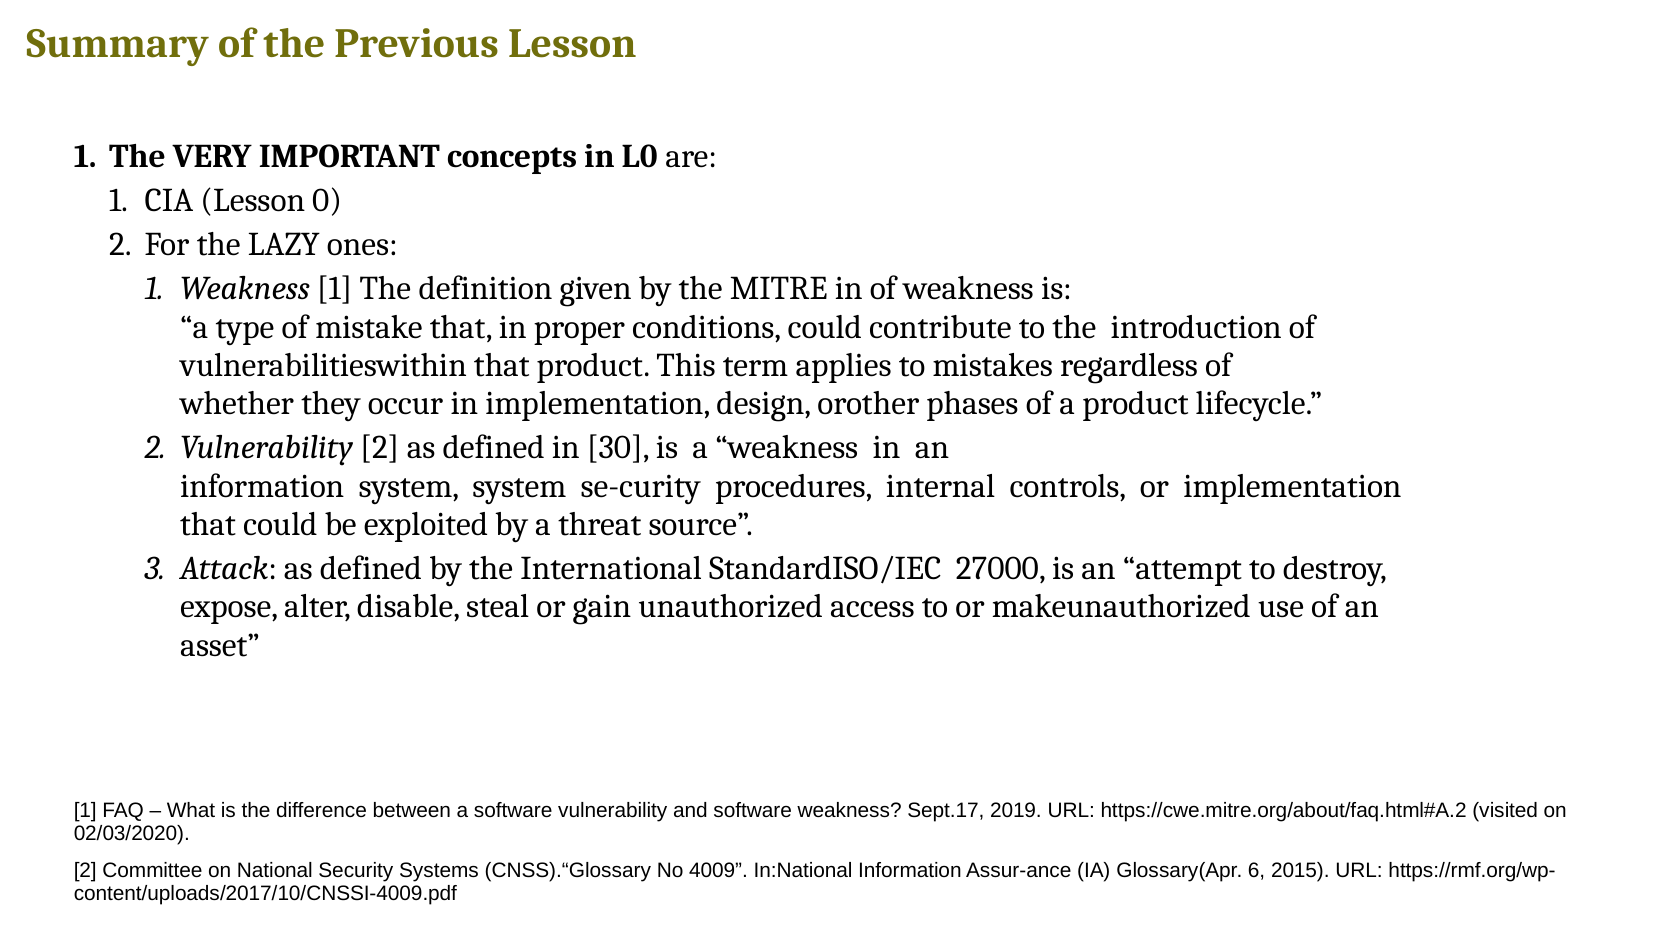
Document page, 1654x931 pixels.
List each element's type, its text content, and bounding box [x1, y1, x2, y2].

text_box Summary of the Previous Lesson [11, 12, 1359, 77]
text_box The VERY IMPORTANT concepts in L0 are: CIA (Lesson 0) For the LAZY ones: Weakness [1] The definition given by the MITRE in of weakness is: “a type of mistake that, in proper conditions, could contribute to the introduction of vulnerabilitieswithin that product. This term applies to mistakes regardless of whether they occur in implementation, design, orother phases of a product lifecycle.” Vulnerability [2] as defined in [30], is a “weakness in an information system, system se-curity procedures, internal controls, or implementation that could be exploited by a threat source”. Attack: as defined by the International StandardISO/IEC 27000, is an “attempt to destroy, expose, alter, disable, steal or gain unauthorized access to or makeunauthorized use of an asset” [59, 129, 1619, 697]
text_box [1] FAQ – What is the difference between a software vulnerability and software weakness? Sept.17, 2019. URL: https://cwe.mitre.org/about/faq.html#A.2 (visited on 02/03/2020). [2] Committee on National Security Systems (CNSS).“Glossary No 4009”. In:National Information Assur-ance (IA) Glossary(Apr. 6, 2015). URL: https://rmf.org/wp-content/uploads/2017/10/CNSSI-4009.pdf [59, 791, 1595, 913]
